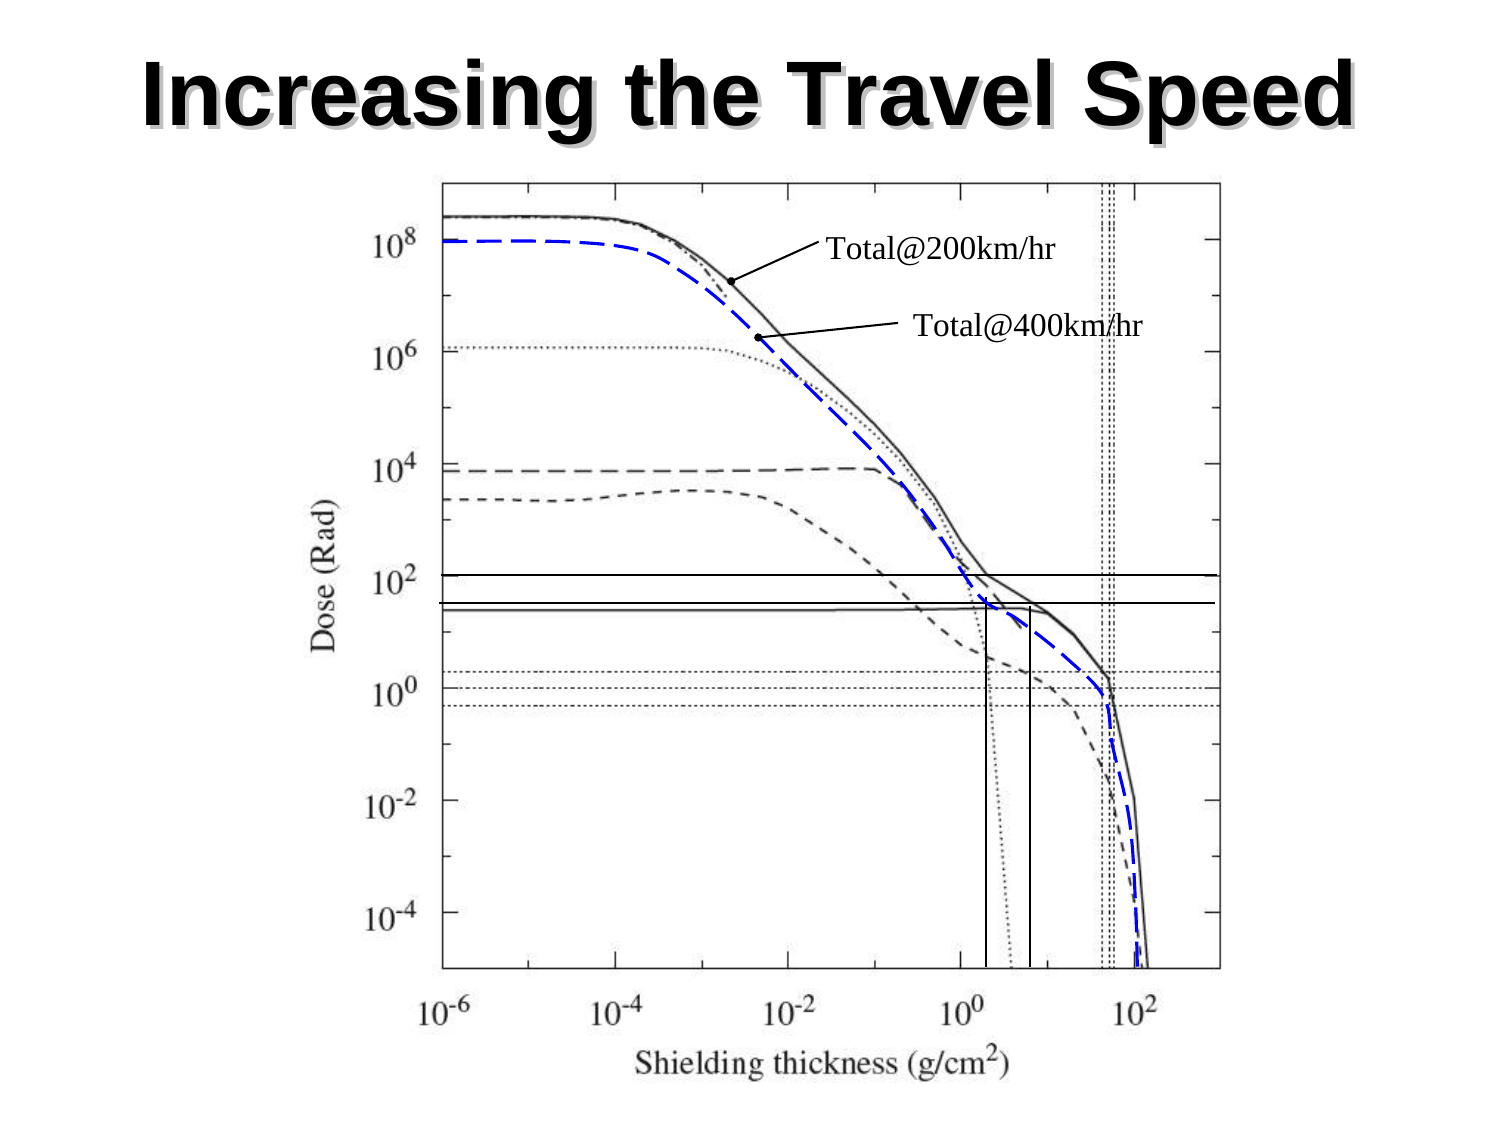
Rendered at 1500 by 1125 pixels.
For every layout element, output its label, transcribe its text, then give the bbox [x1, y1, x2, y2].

text_box Total@200km/hr [810, 218, 1071, 275]
text_box Total@400km/hr [898, 295, 1159, 352]
title Increasing the Travel Speed [112, 0, 1388, 188]
picture [302, 174, 1230, 1086]
